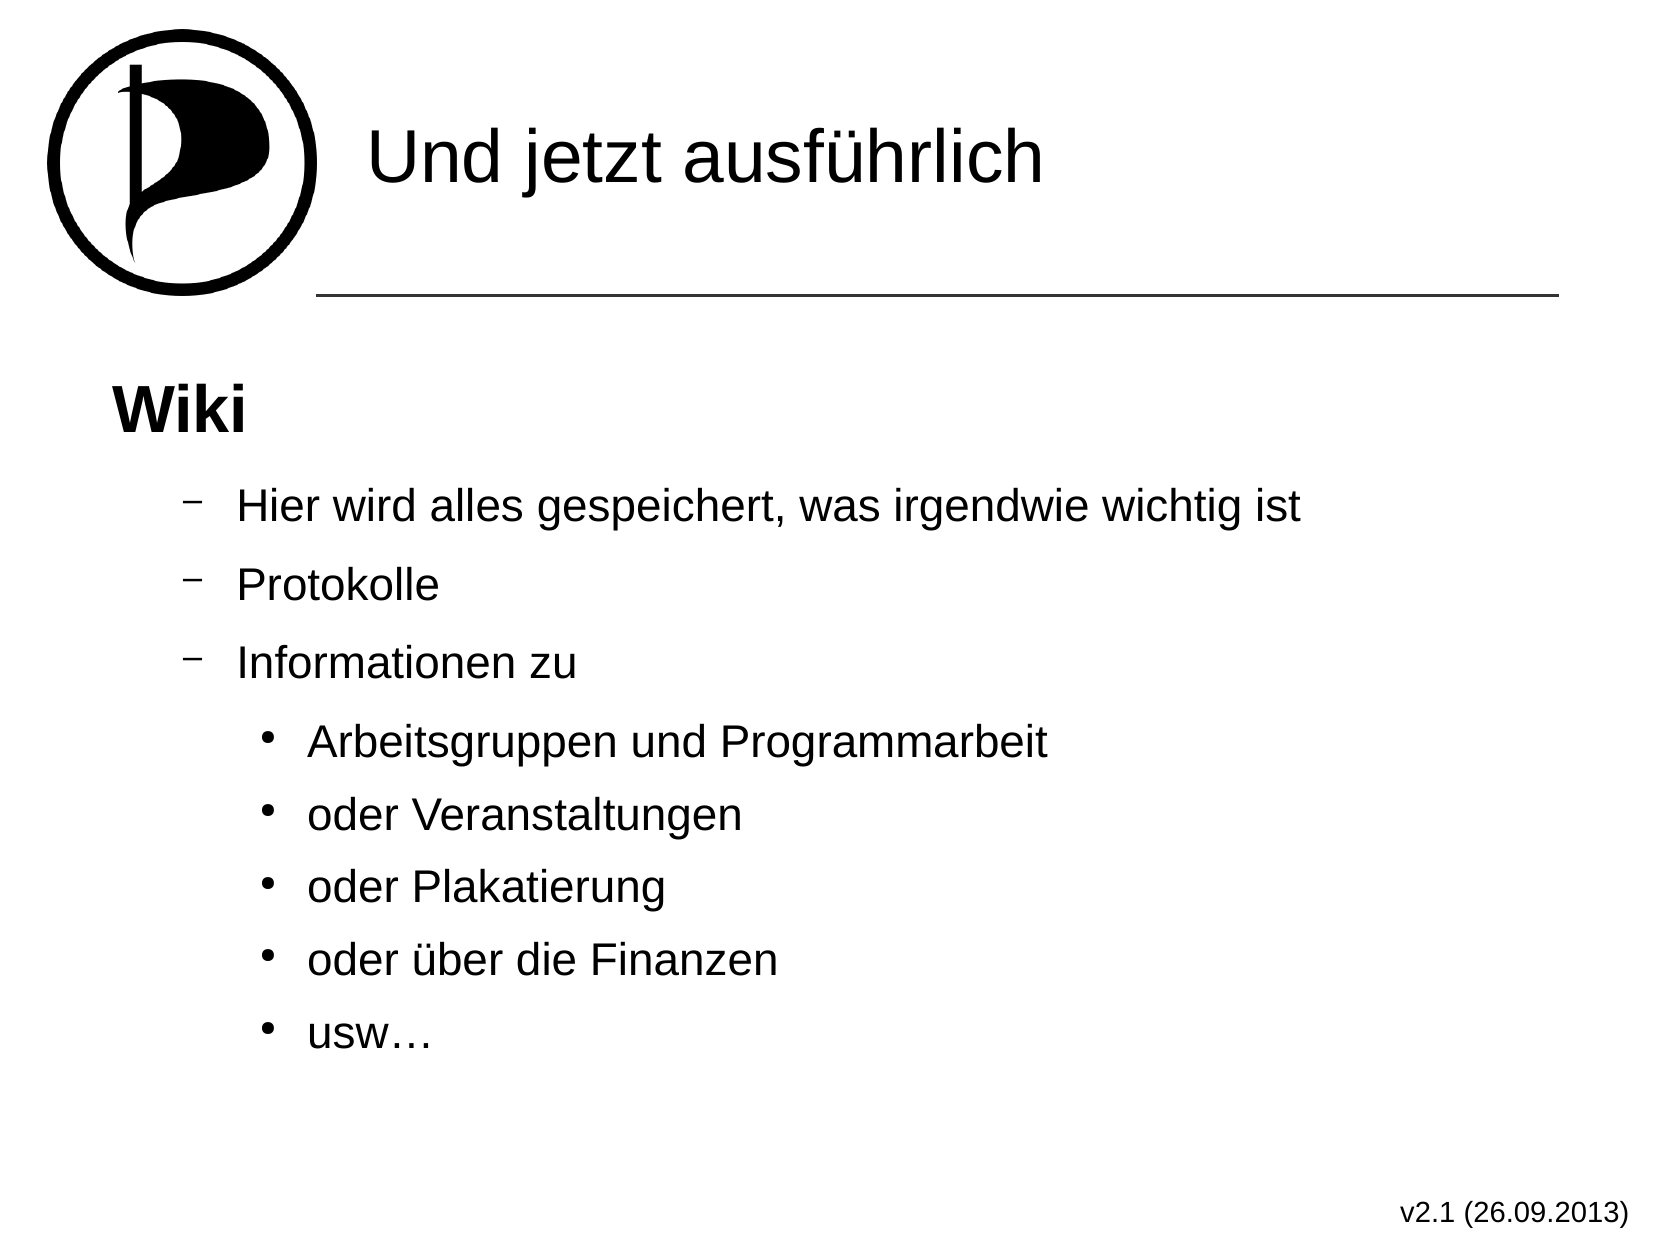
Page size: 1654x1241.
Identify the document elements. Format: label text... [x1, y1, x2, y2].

list Wiki Hier wird alles gespeichert, was irgendwie wichtig ist Protokolle Informationen zu Arbeitsgruppen und Programmarbeit oder Veranstaltungen oder Plakatierung oder über die Finanzen usw… [94, 366, 1550, 1188]
title Und jetzt ausführlich [366, 49, 1571, 257]
picture [47, 29, 317, 296]
list v2.1 (26.09.2013) [1358, 1192, 1654, 1241]
